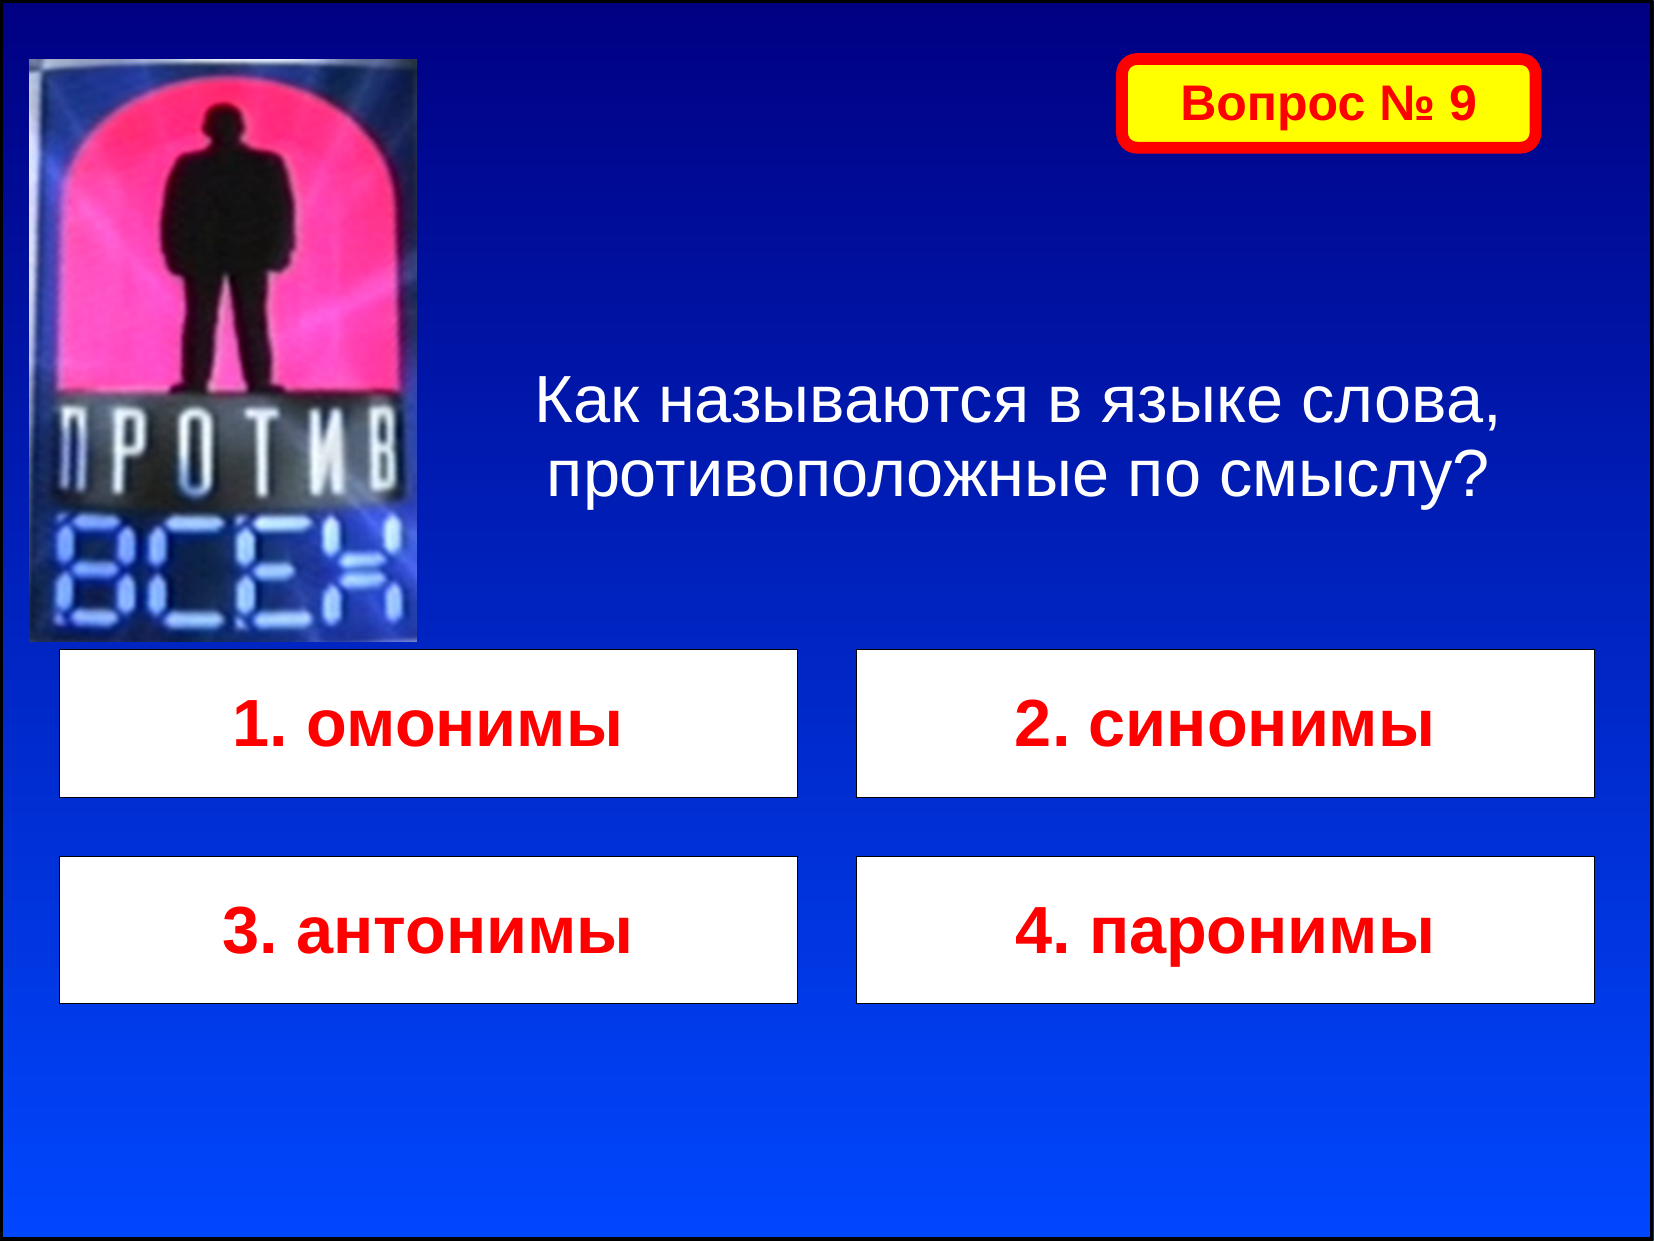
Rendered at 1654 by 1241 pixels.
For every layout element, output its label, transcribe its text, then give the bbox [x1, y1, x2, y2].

text_box 2. синонимы [856, 649, 1595, 798]
text_box 4. паронимы [856, 856, 1595, 1004]
picture [29, 59, 417, 642]
text_box 3. антонимы [59, 856, 798, 1004]
text_box Вопрос № 9 [1122, 59, 1536, 148]
text_box Как называются в языке слова, противоположные по смыслу? [442, 354, 1595, 519]
text_box [0, 0, 1654, 1241]
text_box 1. омонимы [59, 649, 798, 798]
